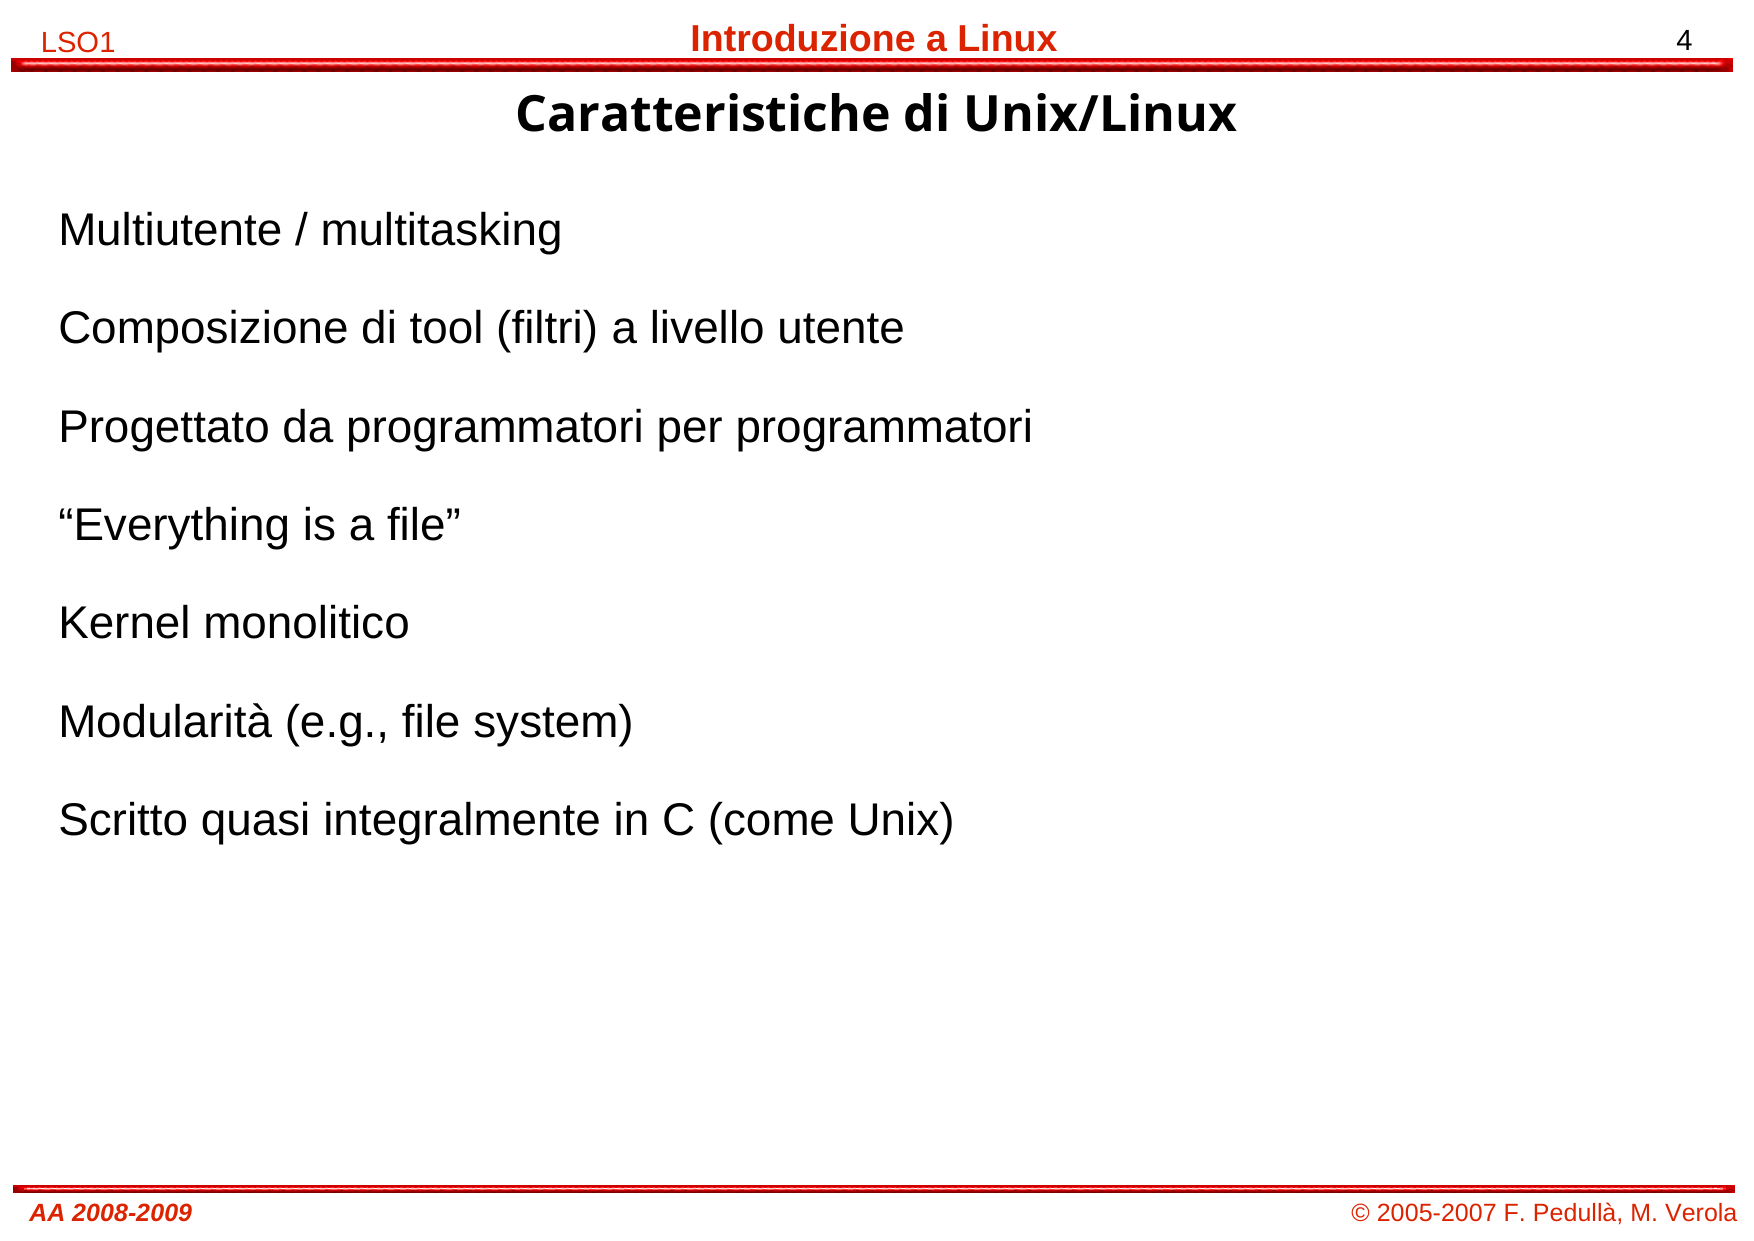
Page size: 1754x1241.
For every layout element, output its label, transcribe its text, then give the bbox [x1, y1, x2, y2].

title Caratteristiche di Unix/Linux [40, 66, 1714, 162]
picture [13, 1185, 1735, 1193]
picture [11, 58, 1733, 72]
list Multiutente / multitasking Composizione di tool (filtri) a livello utente Progettato da programmatori per programmatori “Everything is a file” Kernel monolitico Modularità (e.g., file system) Scritto quasi integralmente in C (come Unix) [58, 200, 1696, 1140]
